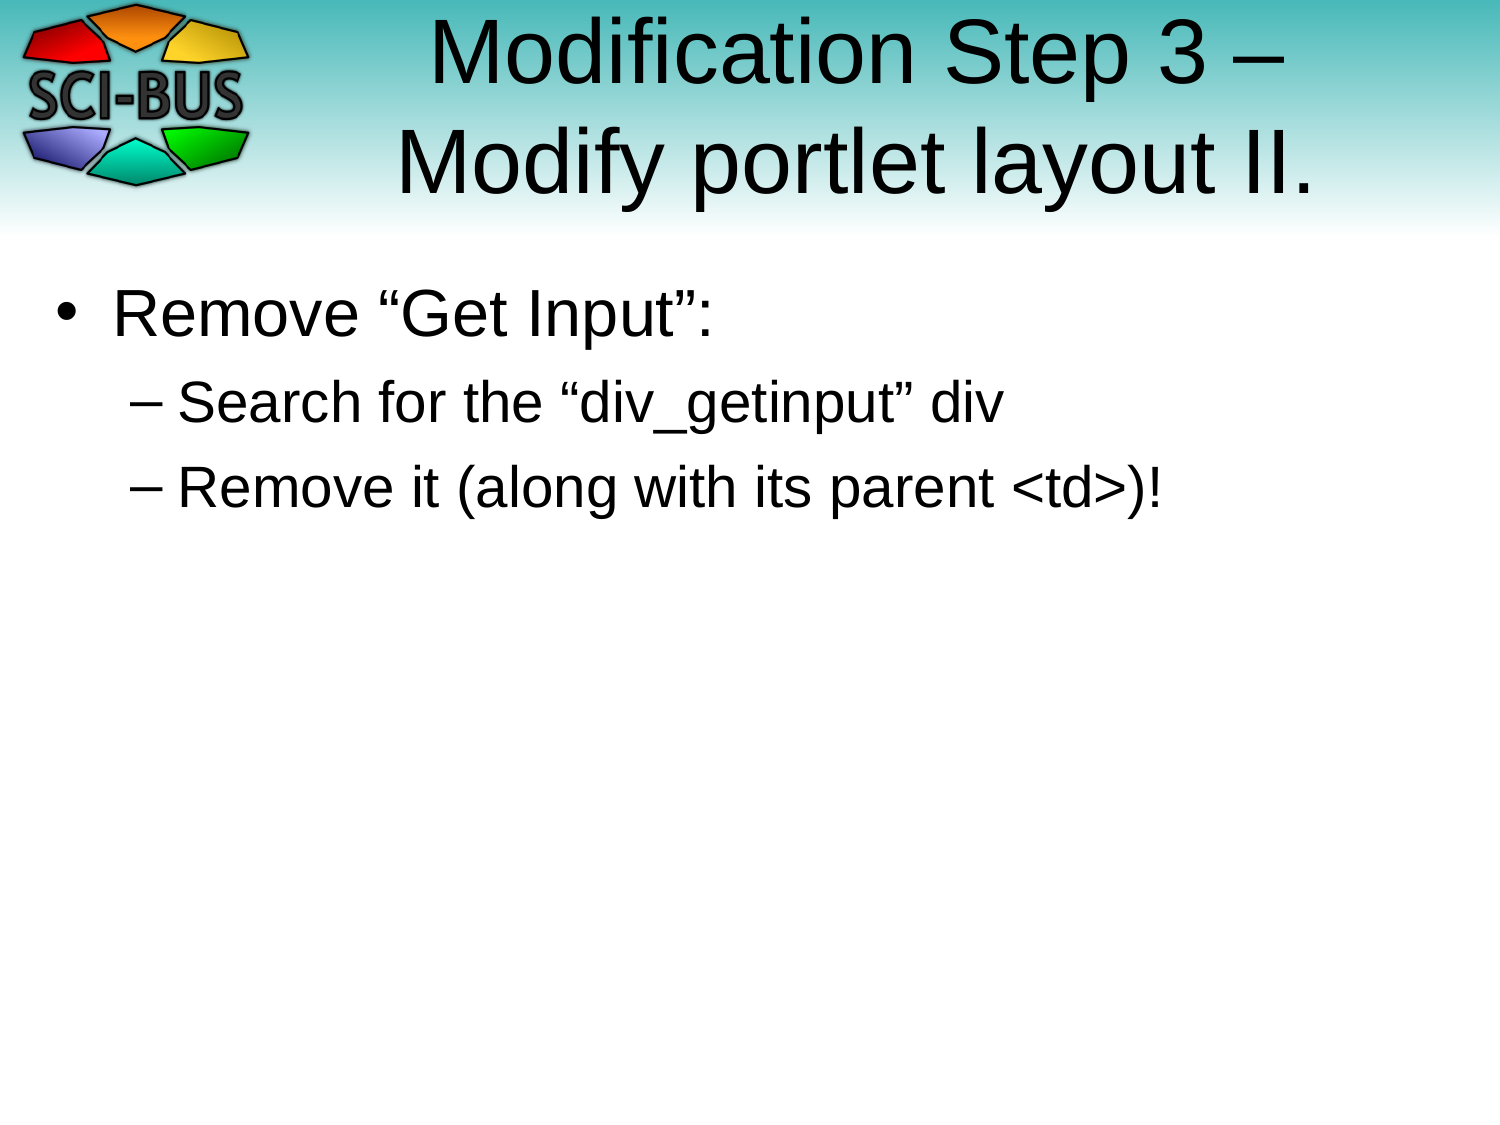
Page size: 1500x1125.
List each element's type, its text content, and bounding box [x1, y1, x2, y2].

list Remove “Get Input”: Search for the “div_getinput” div Remove it (along with its parent <td>)! [41, 262, 1459, 1006]
picture [17, 0, 254, 192]
title Modification Step 3 – Modify portlet layout II. [289, 0, 1425, 220]
